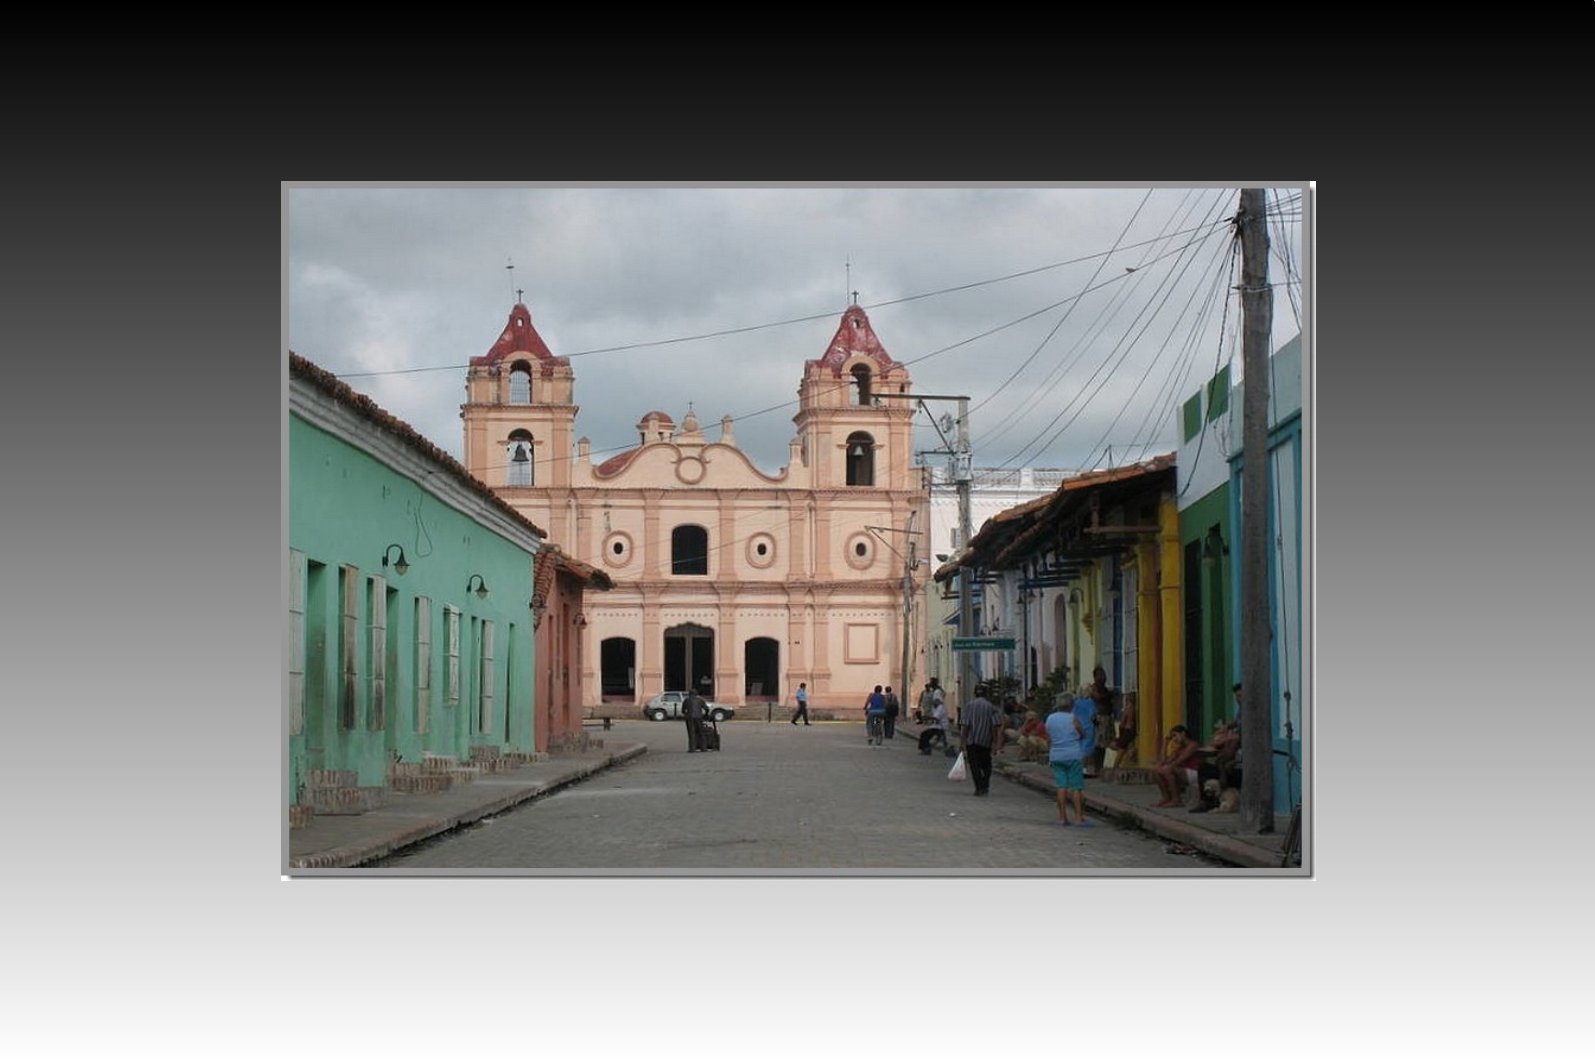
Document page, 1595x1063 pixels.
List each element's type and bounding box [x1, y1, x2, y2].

picture [281, 181, 1316, 881]
